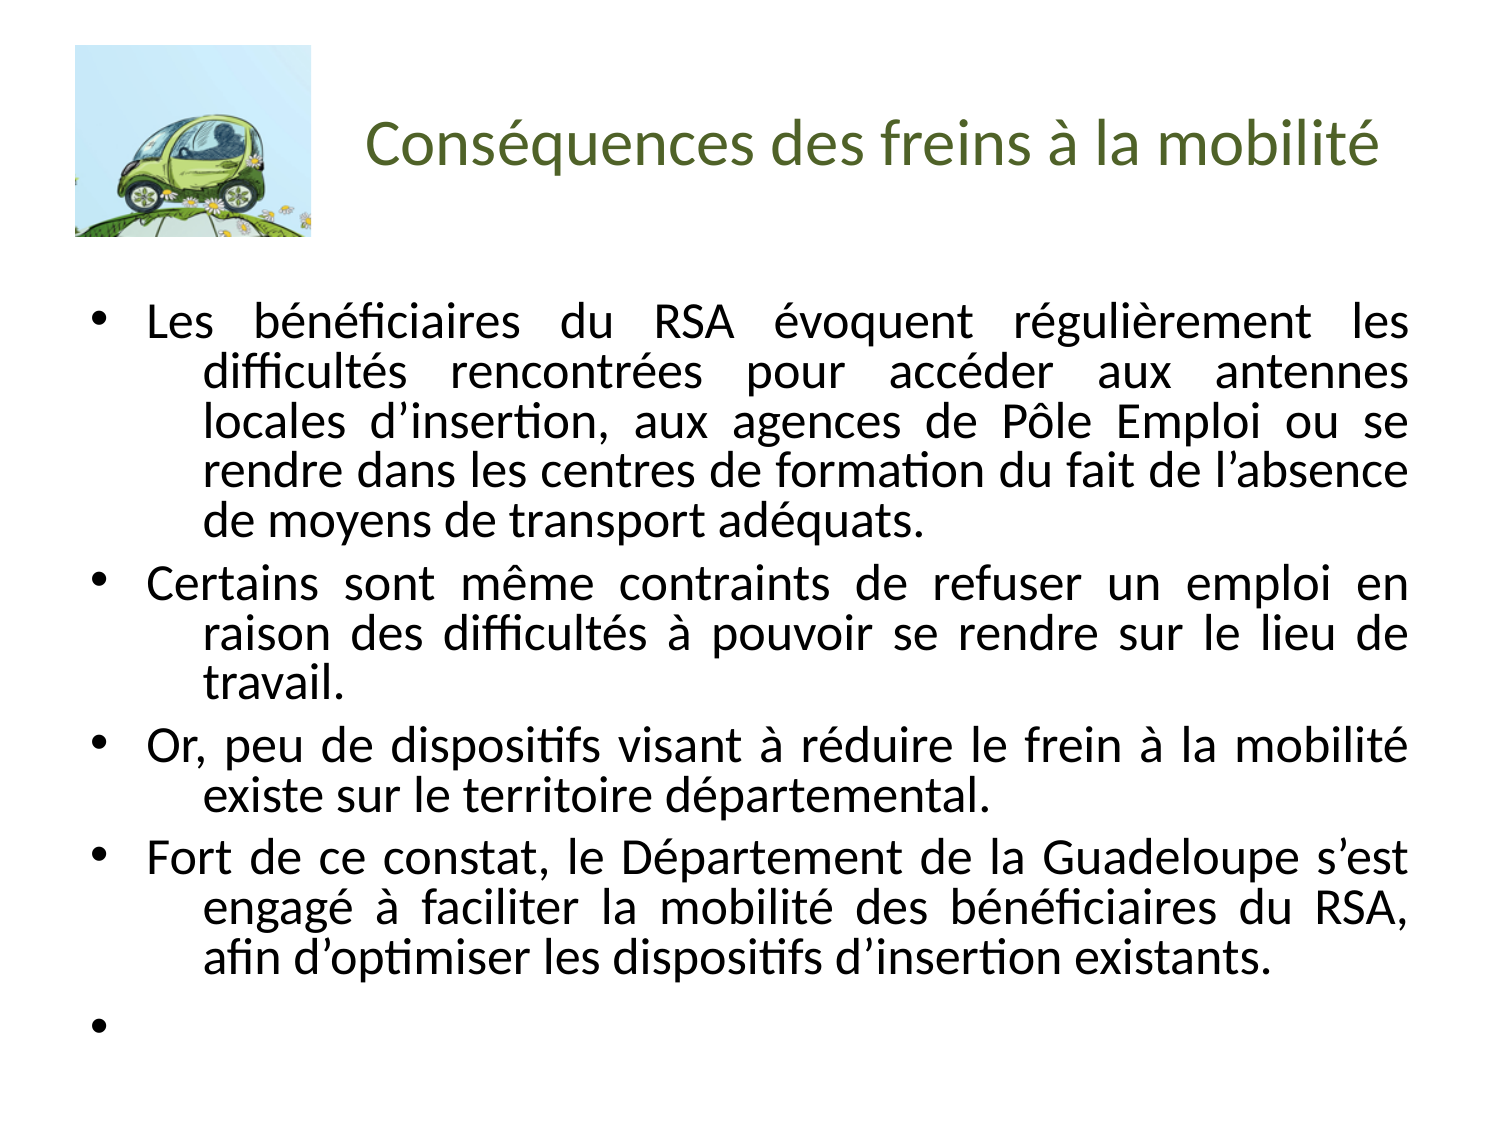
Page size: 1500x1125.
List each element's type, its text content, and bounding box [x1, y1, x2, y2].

title Conséquences des freins à la mobilité [336, 45, 1426, 233]
list Les bénéficiaires du RSA évoquent régulièrement les difficultés rencontrées pour accéder aux antennes locales d’insertion, aux agences de Pôle Emploi ou se rendre dans les centres de formation du fait de l’absence de moyens de transport adéquats. Certains sont même contraints de refuser un emploi en raison des difficultés à pouvoir se rendre sur le lieu de travail. Or, peu de dispositifs visant à réduire le frein à la mobilité existe sur le territoire départemental. Fort de ce constat, le Département de la Guadeloupe s’est engagé à faciliter la mobilité des bénéficiaires du RSA, afin d’optimiser les dispositifs d’insertion existants. [75, 290, 1426, 1034]
chart [75, 45, 312, 237]
